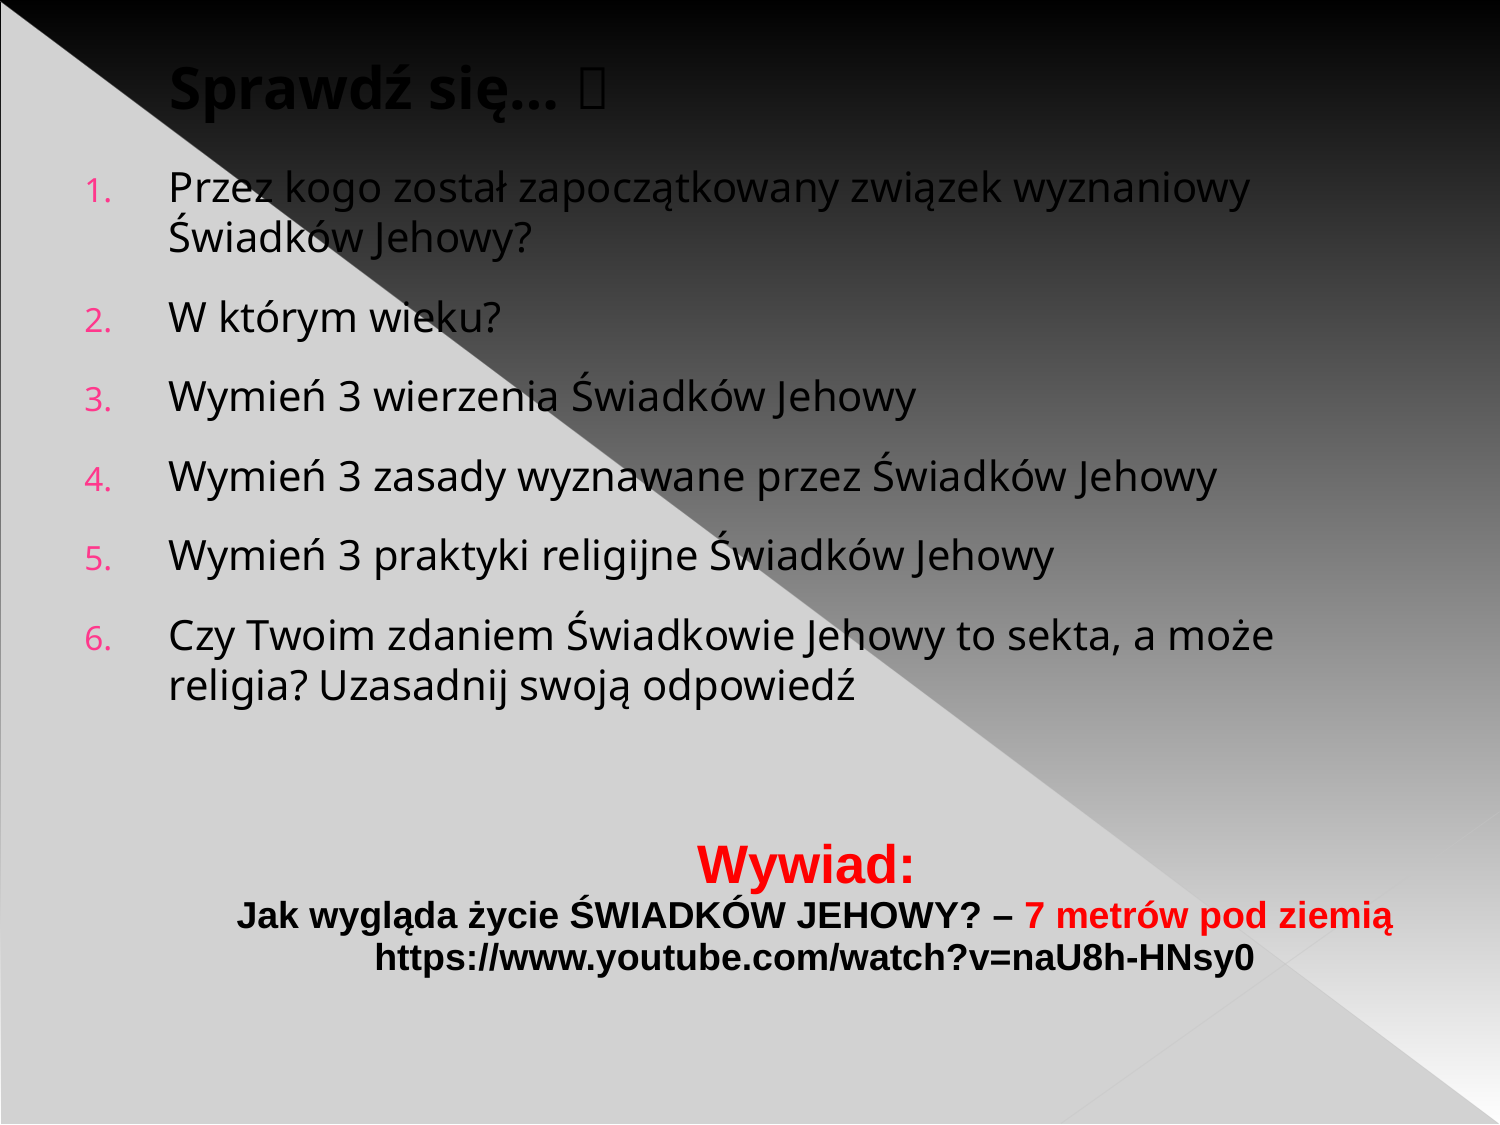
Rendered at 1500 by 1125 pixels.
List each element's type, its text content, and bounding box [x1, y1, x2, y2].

title Sprawdź się…  [75, 43, 1425, 274]
list Przez kogo został zapoczątkowany związek wyznaniowy Świadków Jehowy? W którym wieku? Wymień 3 wierzenia Świadków Jehowy Wymień 3 zasady wyznawane przez Świadków Jehowy Wymień 3 praktyki religijne Świadków Jehowy Czy Twoim zdaniem Świadkowie Jehowy to sekta, a może religia? Uzasadnij swoją odpowiedź [59, 153, 1409, 904]
text_box Wywiad: Jak wygląda życie ŚWIADKÓW JEHOWY? – 7 metrów pod ziemią https://www.youtube.com/watch?v=naU8h-HNsy0 [177, 826, 1453, 991]
